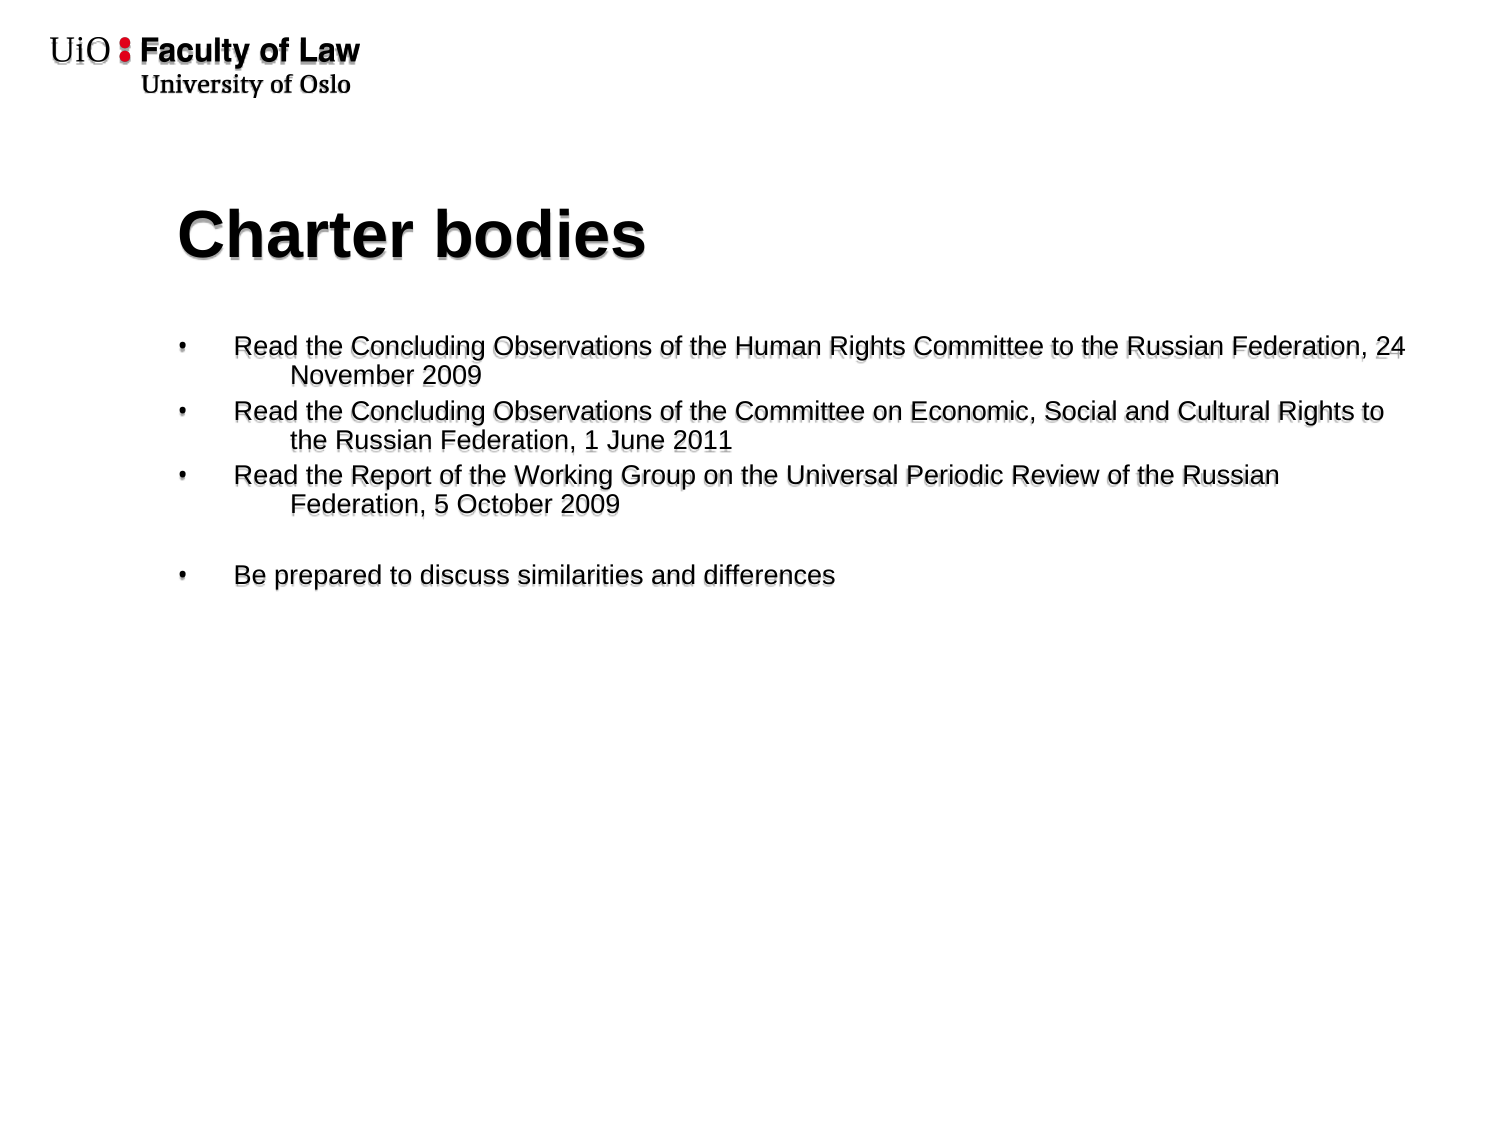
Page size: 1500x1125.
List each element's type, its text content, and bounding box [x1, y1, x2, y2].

title Charter bodies [162, 137, 1426, 324]
list Read the Concluding Observations of the Human Rights Committee to the Russian Federation, 24 November 2009 Read the Concluding Observations of the Committee on Economic, Social and Cultural Rights to the Russian Federation, 1 June 2011 Read the Report of the Working Group on the Universal Periodic Review of the Russian Federation, 5 October 2009 Be prepared to discuss similarities and differences [162, 324, 1426, 1000]
